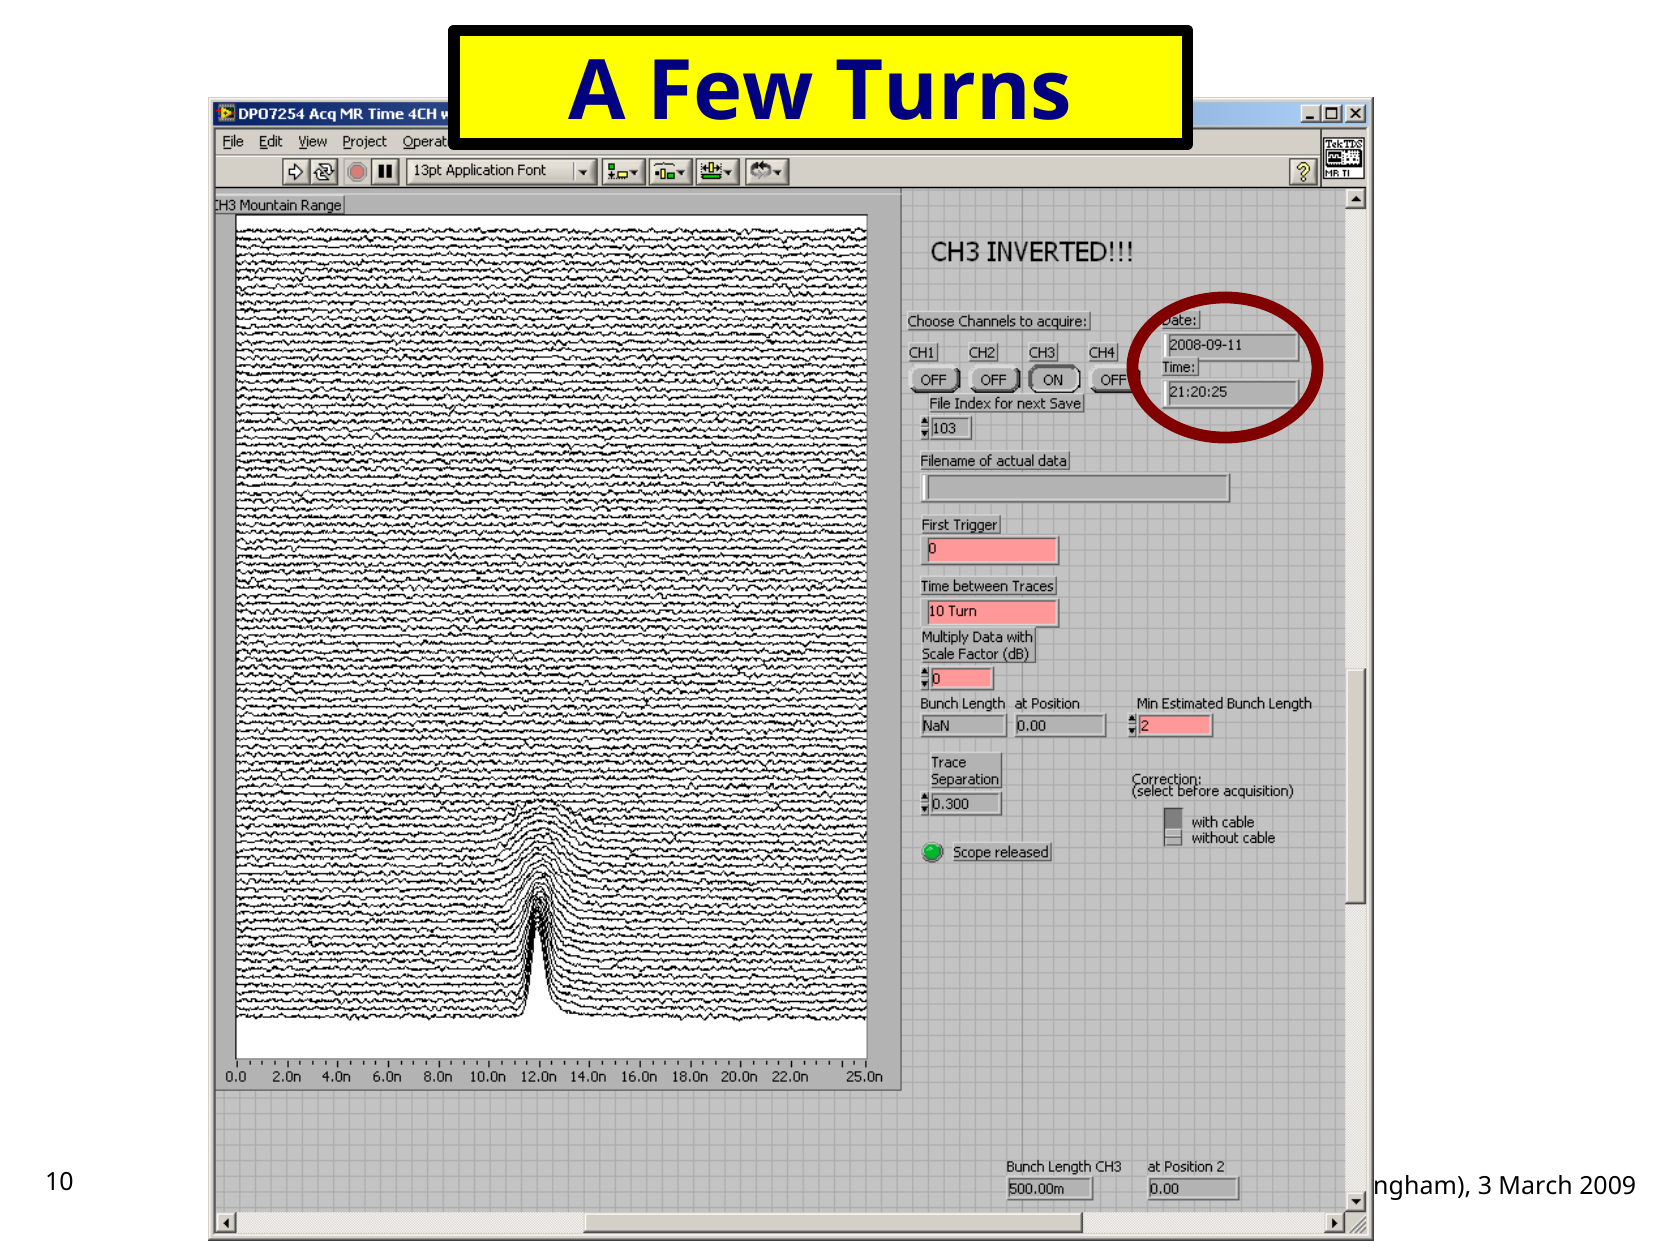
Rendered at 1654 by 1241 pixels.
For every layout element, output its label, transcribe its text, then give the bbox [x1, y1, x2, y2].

picture [208, 97, 1374, 1241]
title A Few Turns [453, 33, 1188, 142]
